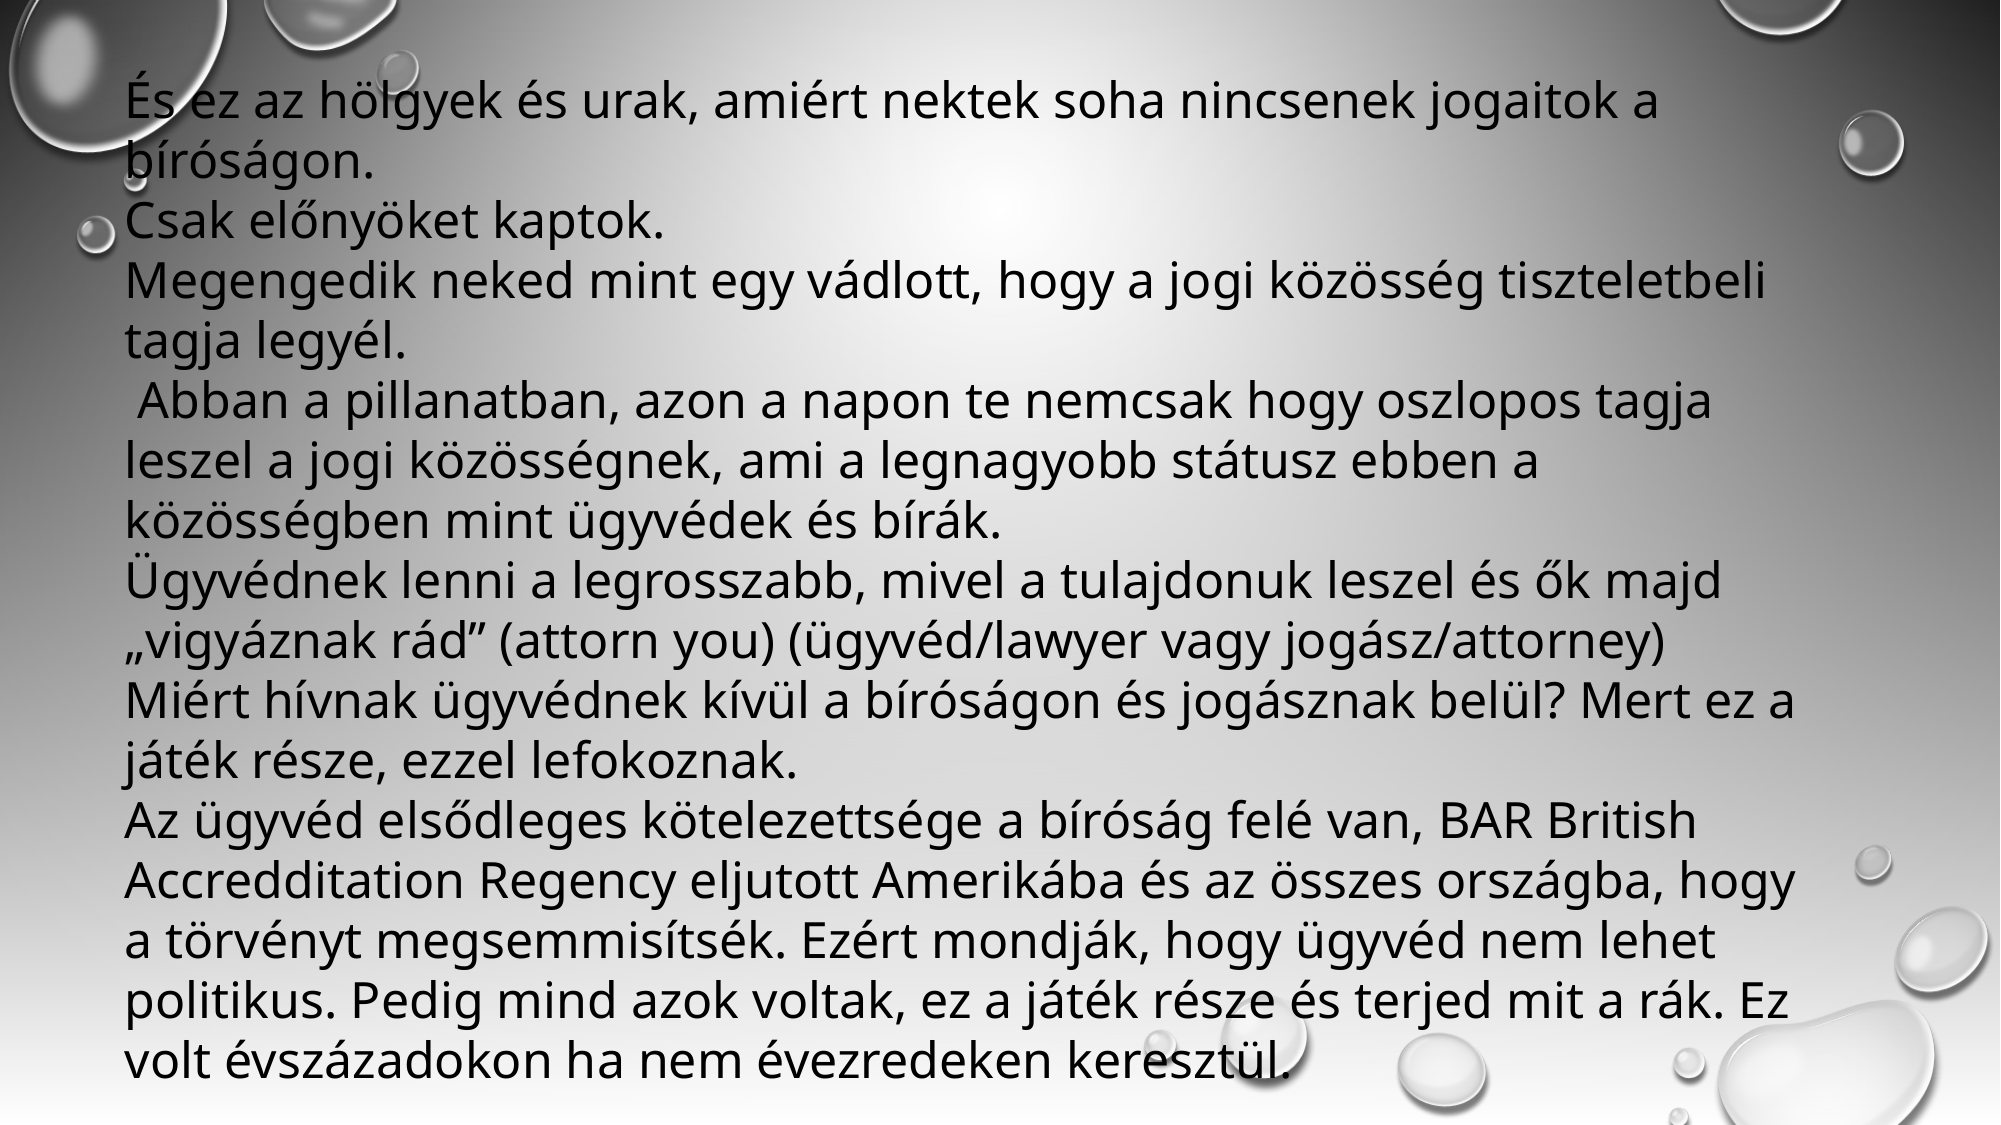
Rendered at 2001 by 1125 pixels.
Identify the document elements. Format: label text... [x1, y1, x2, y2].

picture [0, 0, 2000, 1125]
text_box És ez az hölgyek és urak, amiért nektek soha nincsenek jogaitok a bíróságon. Csak előnyöket kaptok. Megengedik neked mint egy vádlott, hogy a jogi közösség tiszteletbeli tagja legyél. Abban a pillanatban, azon a napon te nemcsak hogy oszlopos tagja leszel a jogi közösségnek, ami a legnagyobb státusz ebben a közösségben mint ügyvédek és bírák. Ügyvédnek lenni a legrosszabb, mivel a tulajdonuk leszel és ők majd „vigyáznak rád” (attorn you) (ügyvéd/lawyer vagy jogász/attorney) Miért hívnak ügyvédnek kívül a bíróságon és jogásznak belül? Mert ez a játék része, ezzel lefokoznak. Az ügyvéd elsődleges kötelezettsége a bíróság felé van, BAR British Accredditation Regency eljutott Amerikába és az összes országba, hogy a törvényt megsemmisítsék. Ezért mondják, hogy ügyvéd nem lehet politikus. Pedig mind azok voltak, ez a játék része és terjed mit a rák. Ez volt évszázadokon ha nem évezredeken keresztül. [109, 61, 1837, 1125]
